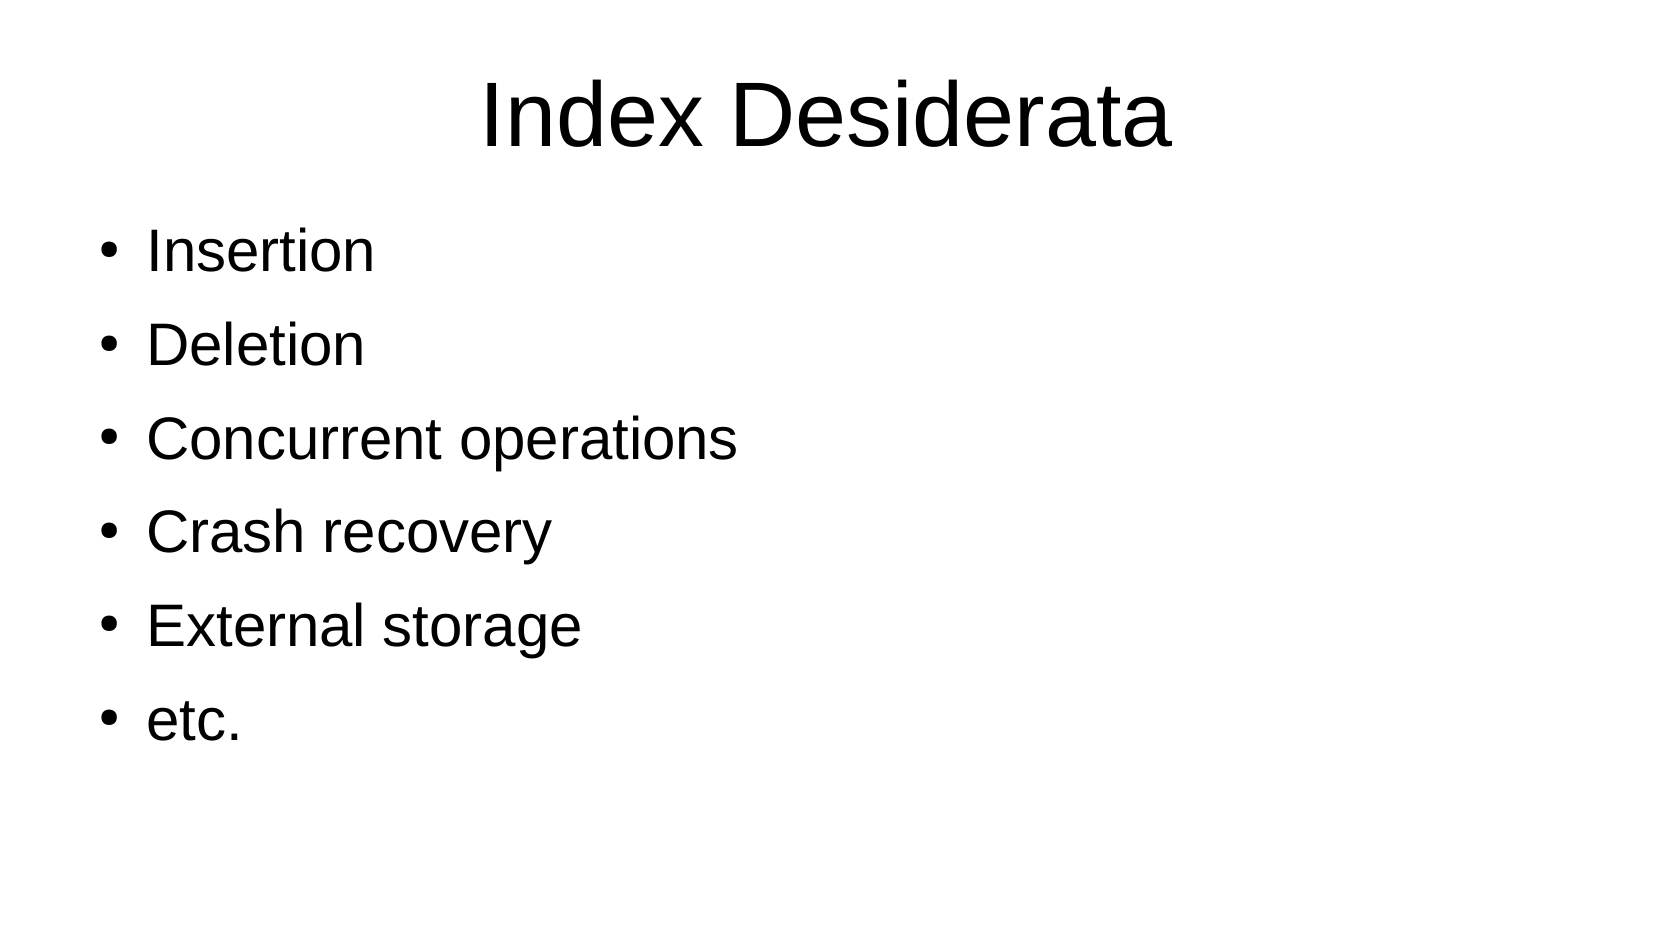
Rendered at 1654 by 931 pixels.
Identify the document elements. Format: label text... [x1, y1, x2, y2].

title Index Desiderata [82, 37, 1571, 193]
list Insertion Deletion Concurrent operations Crash recovery External storage etc. [82, 217, 1571, 758]
